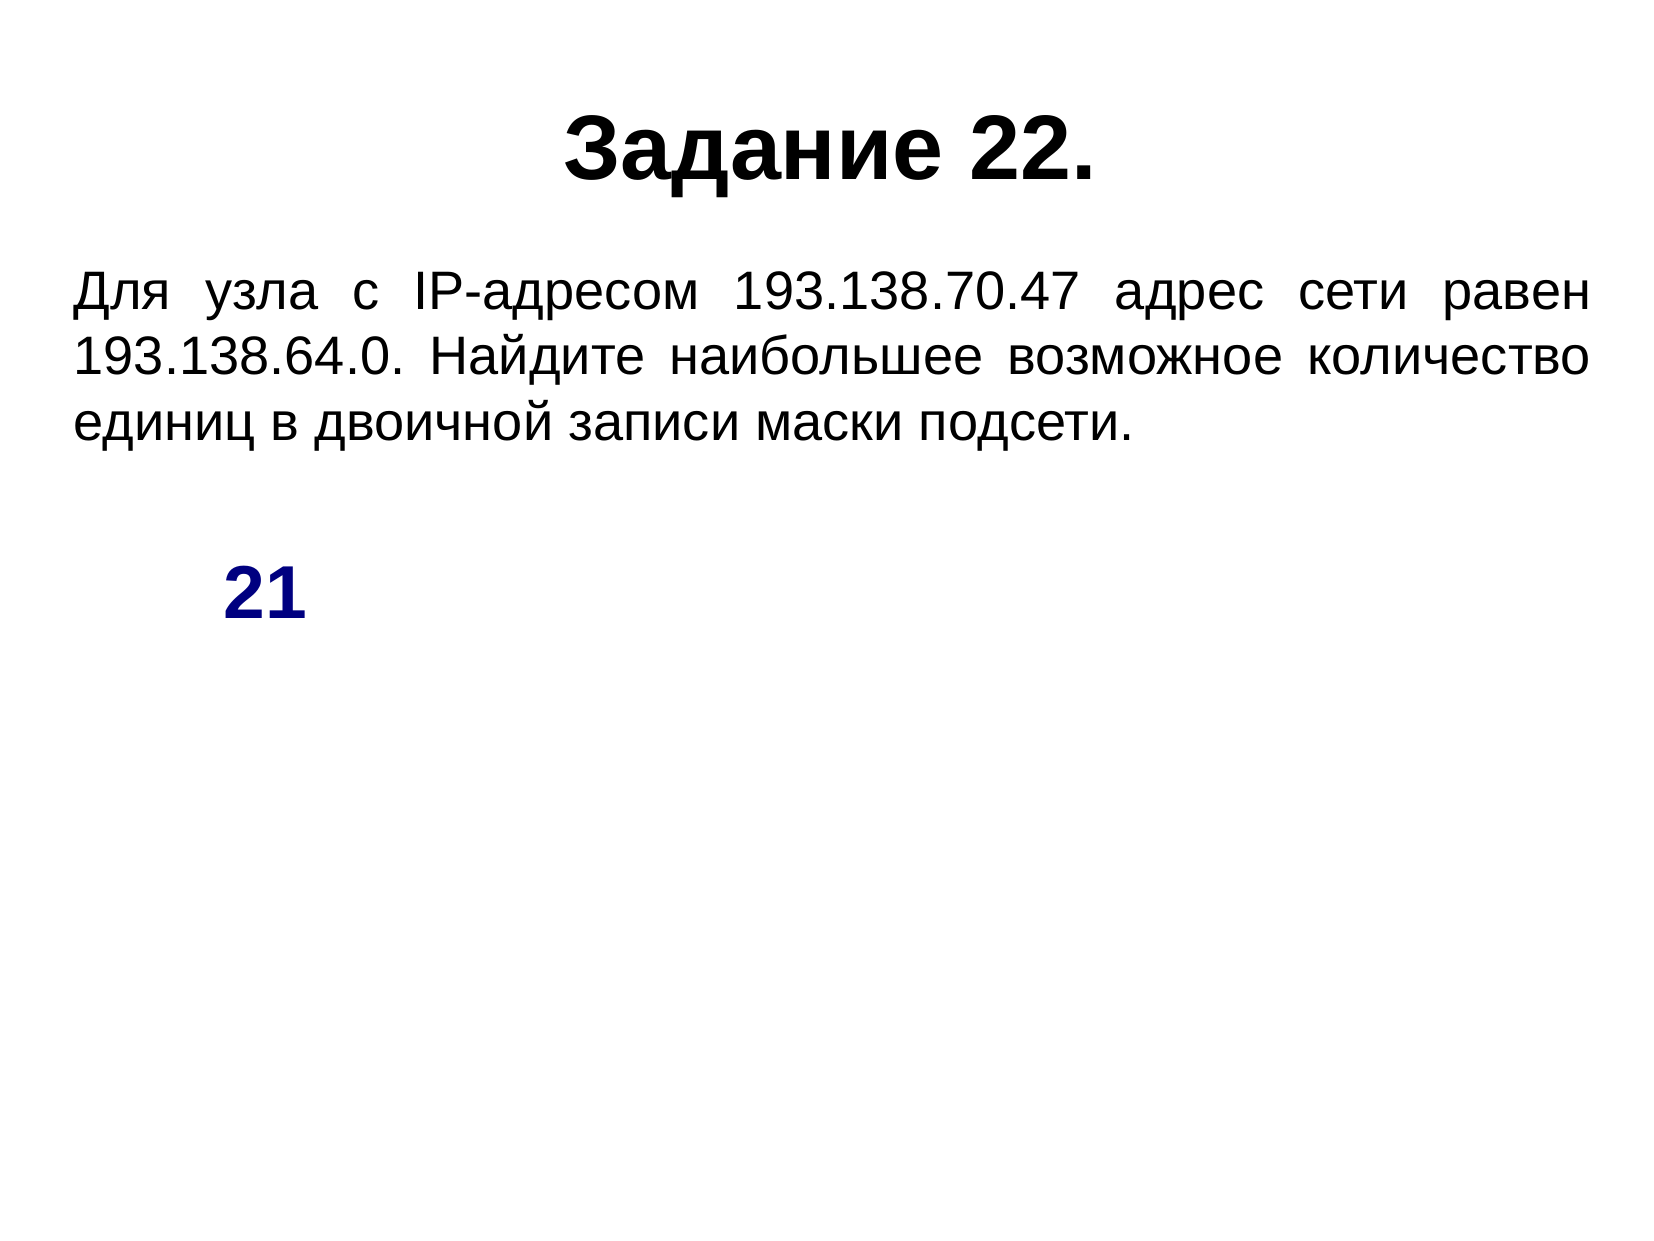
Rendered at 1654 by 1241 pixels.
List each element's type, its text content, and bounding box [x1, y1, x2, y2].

title Задание 22. [82, 68, 1571, 248]
list Для узла с IP-адресом 193.138.70.47 адрес сети равен 193.138.64.0. Найдите наибольшее возможное количество единиц в двоичной записи маски подсети. 21 [58, 248, 1609, 1205]
